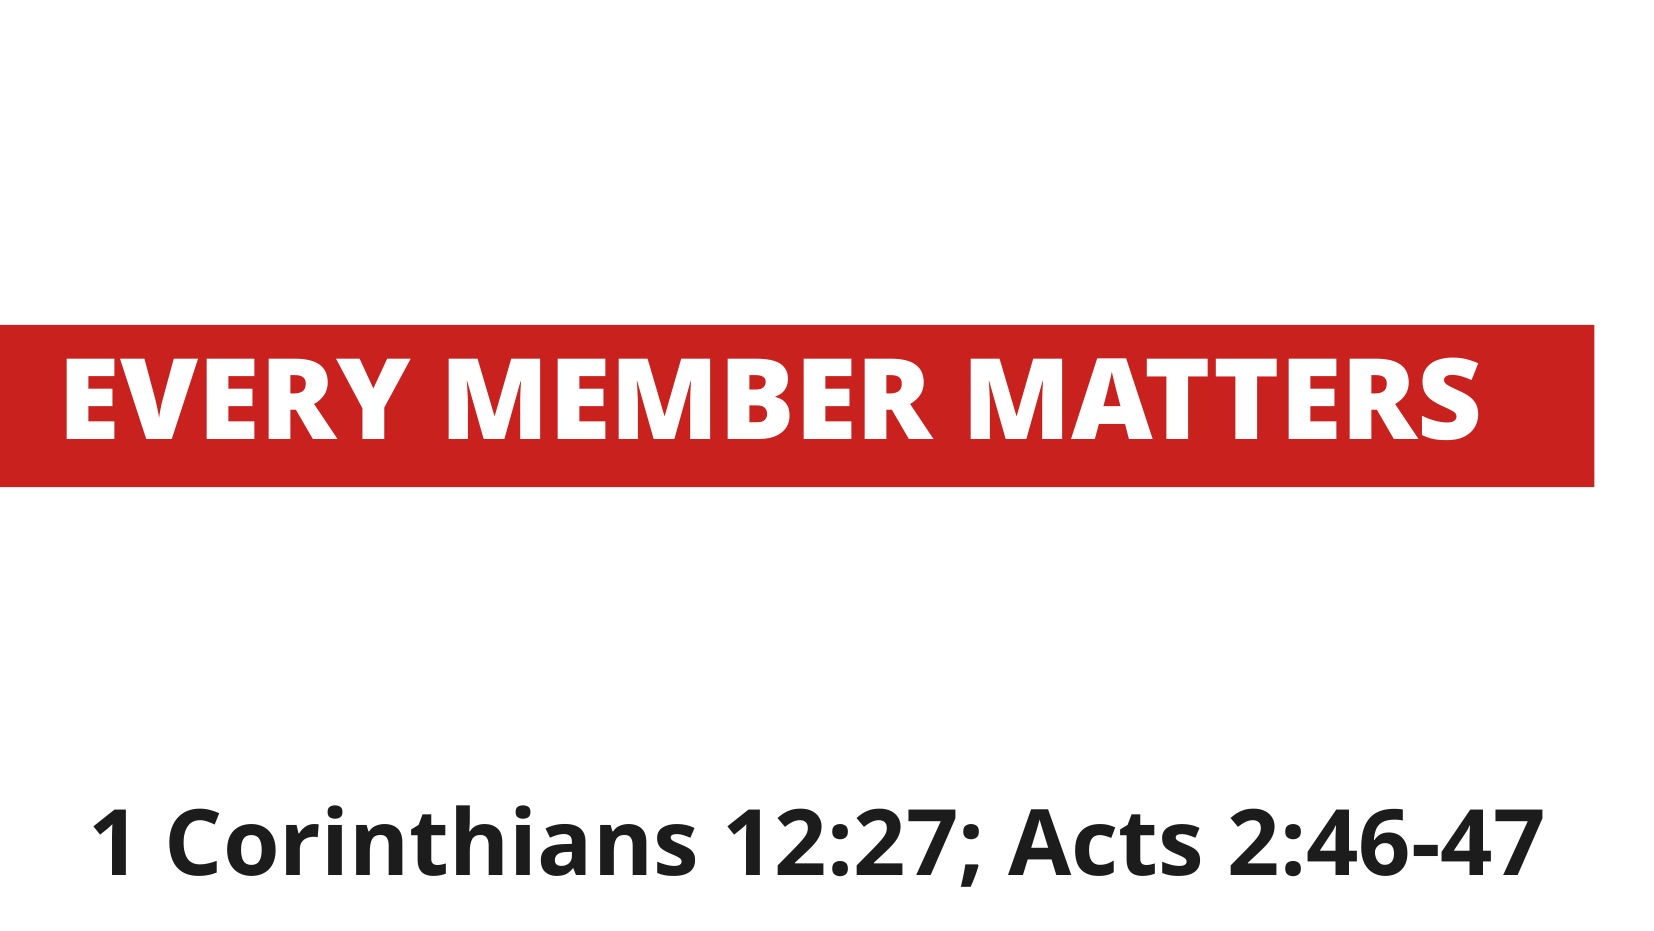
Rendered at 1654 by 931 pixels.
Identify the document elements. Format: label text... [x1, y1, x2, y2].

subtitle 1 Corinthians 12:27; Acts 2:46-47 [88, 777, 1565, 931]
title EVERY MEMBER MATTERS [59, 354, 1565, 473]
